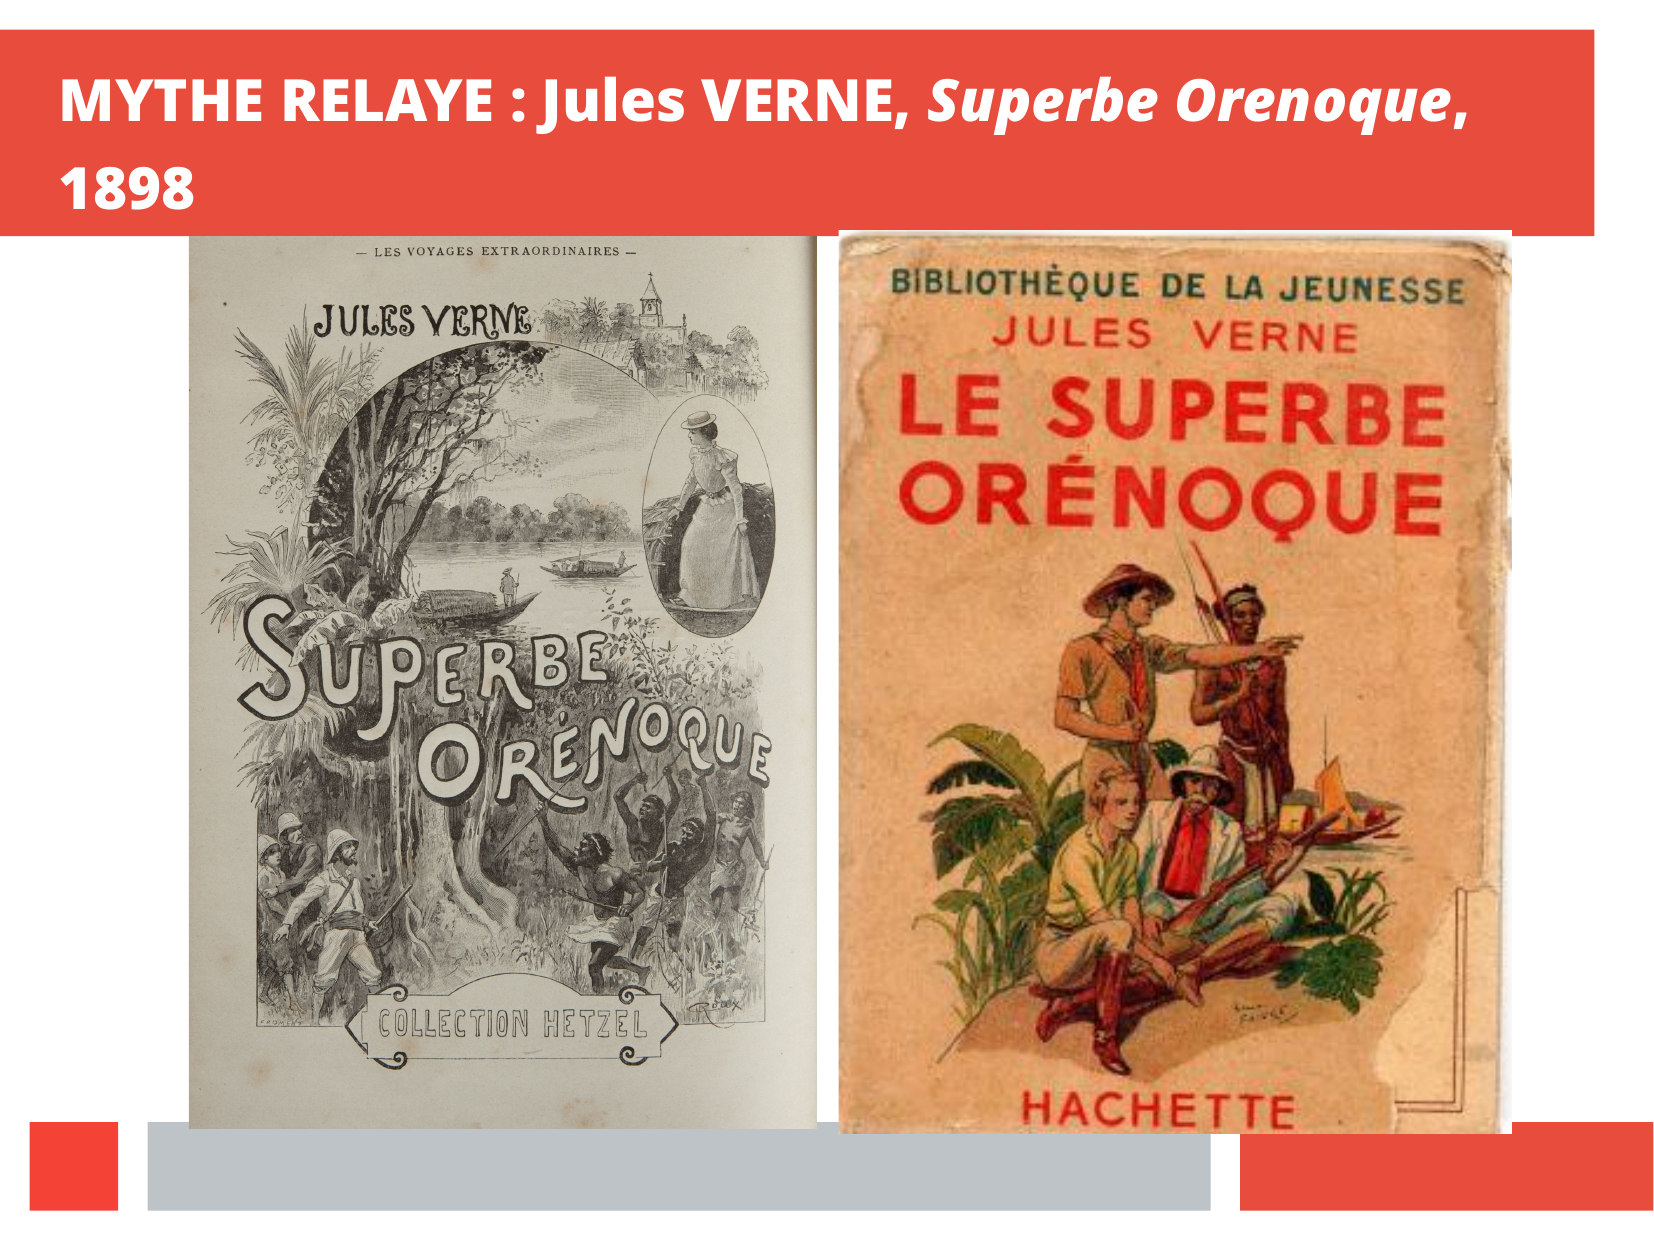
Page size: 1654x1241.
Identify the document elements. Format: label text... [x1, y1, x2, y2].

title MYTHE RELAYE : Jules VERNE, Superbe Orenoque, 1898 [59, 59, 1595, 207]
picture [838, 230, 1512, 1134]
picture [188, 236, 817, 1129]
